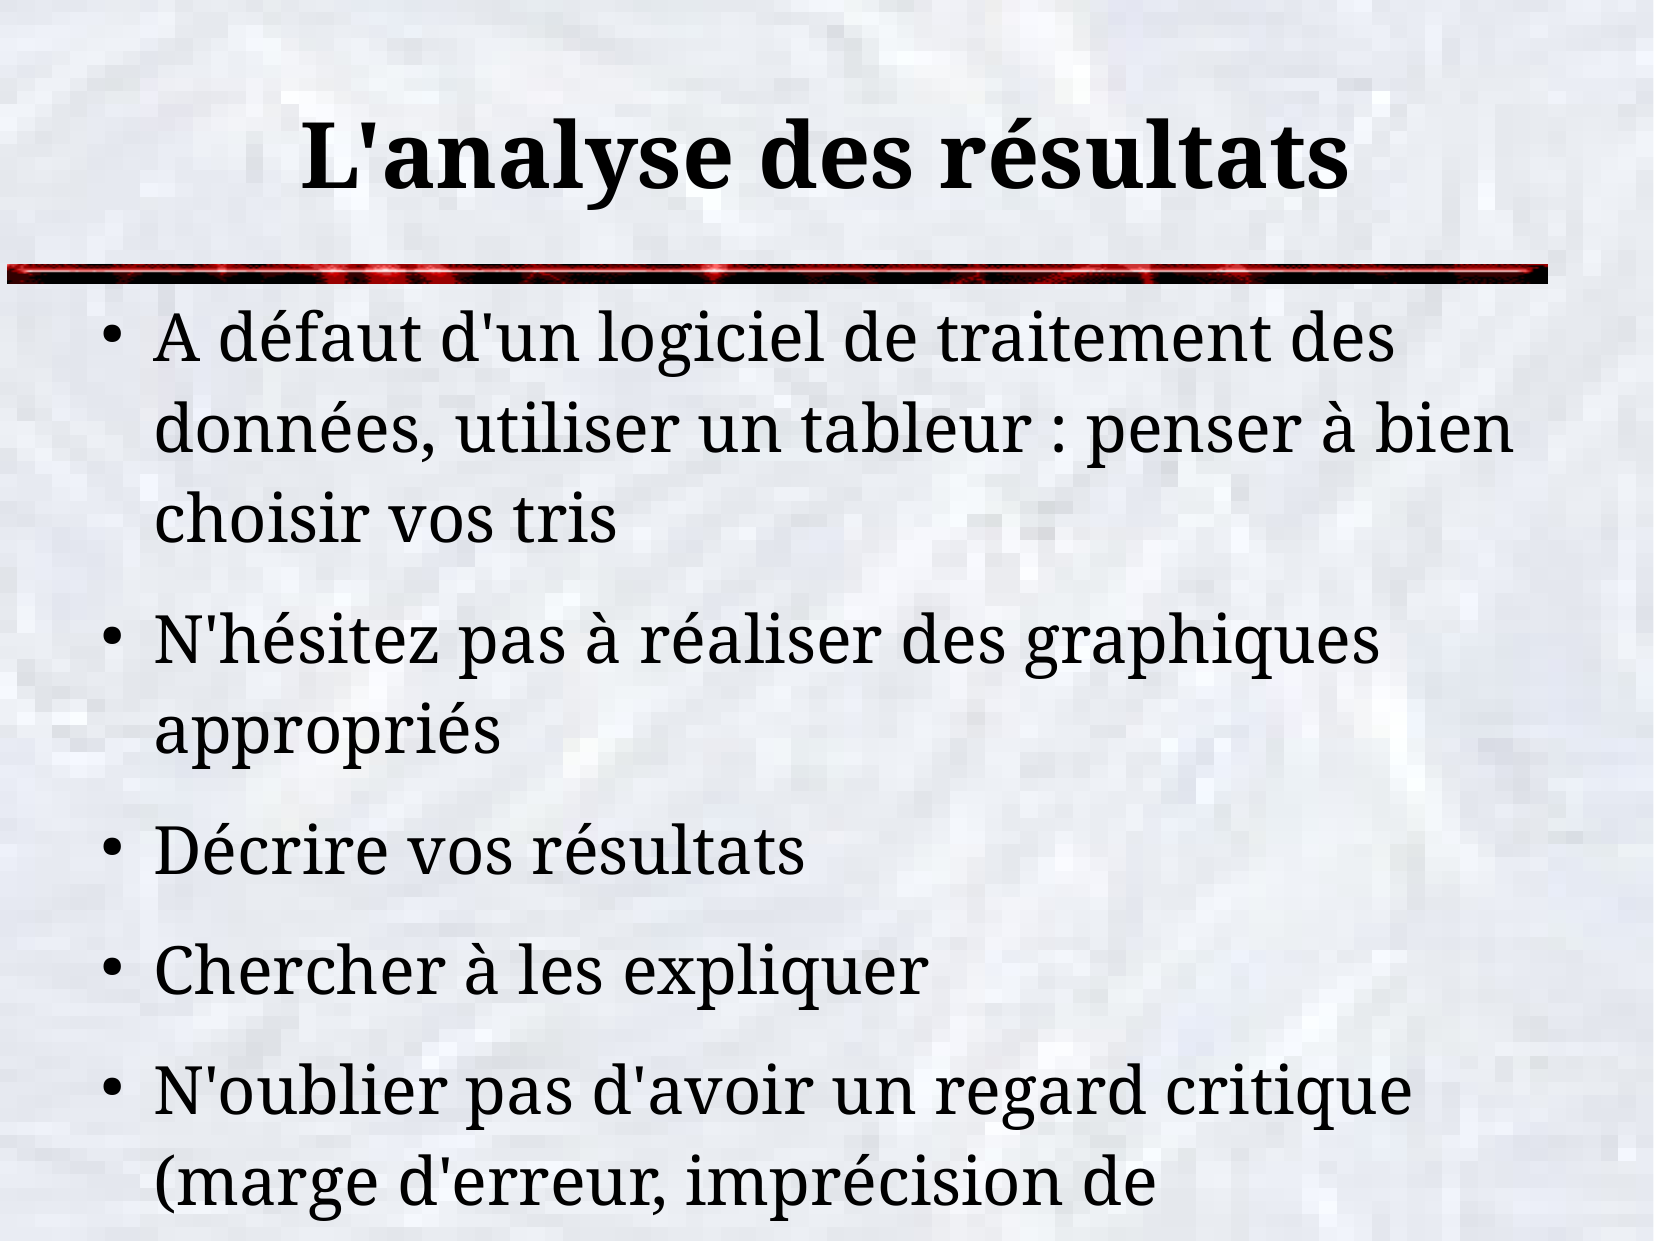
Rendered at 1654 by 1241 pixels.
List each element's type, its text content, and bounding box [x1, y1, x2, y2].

title L'analyse des résultats [82, 49, 1571, 257]
list A défaut d'un logiciel de traitement des données, utiliser un tableur : penser à bien choisir vos tris N'hésitez pas à réaliser des graphiques appropriés Décrire vos résultats Chercher à les expliquer N'oublier pas d'avoir un regard critique (marge d'erreur, imprécision de l'échantillonage, etc...) [82, 290, 1571, 1109]
picture [0, 0, 1654, 1241]
